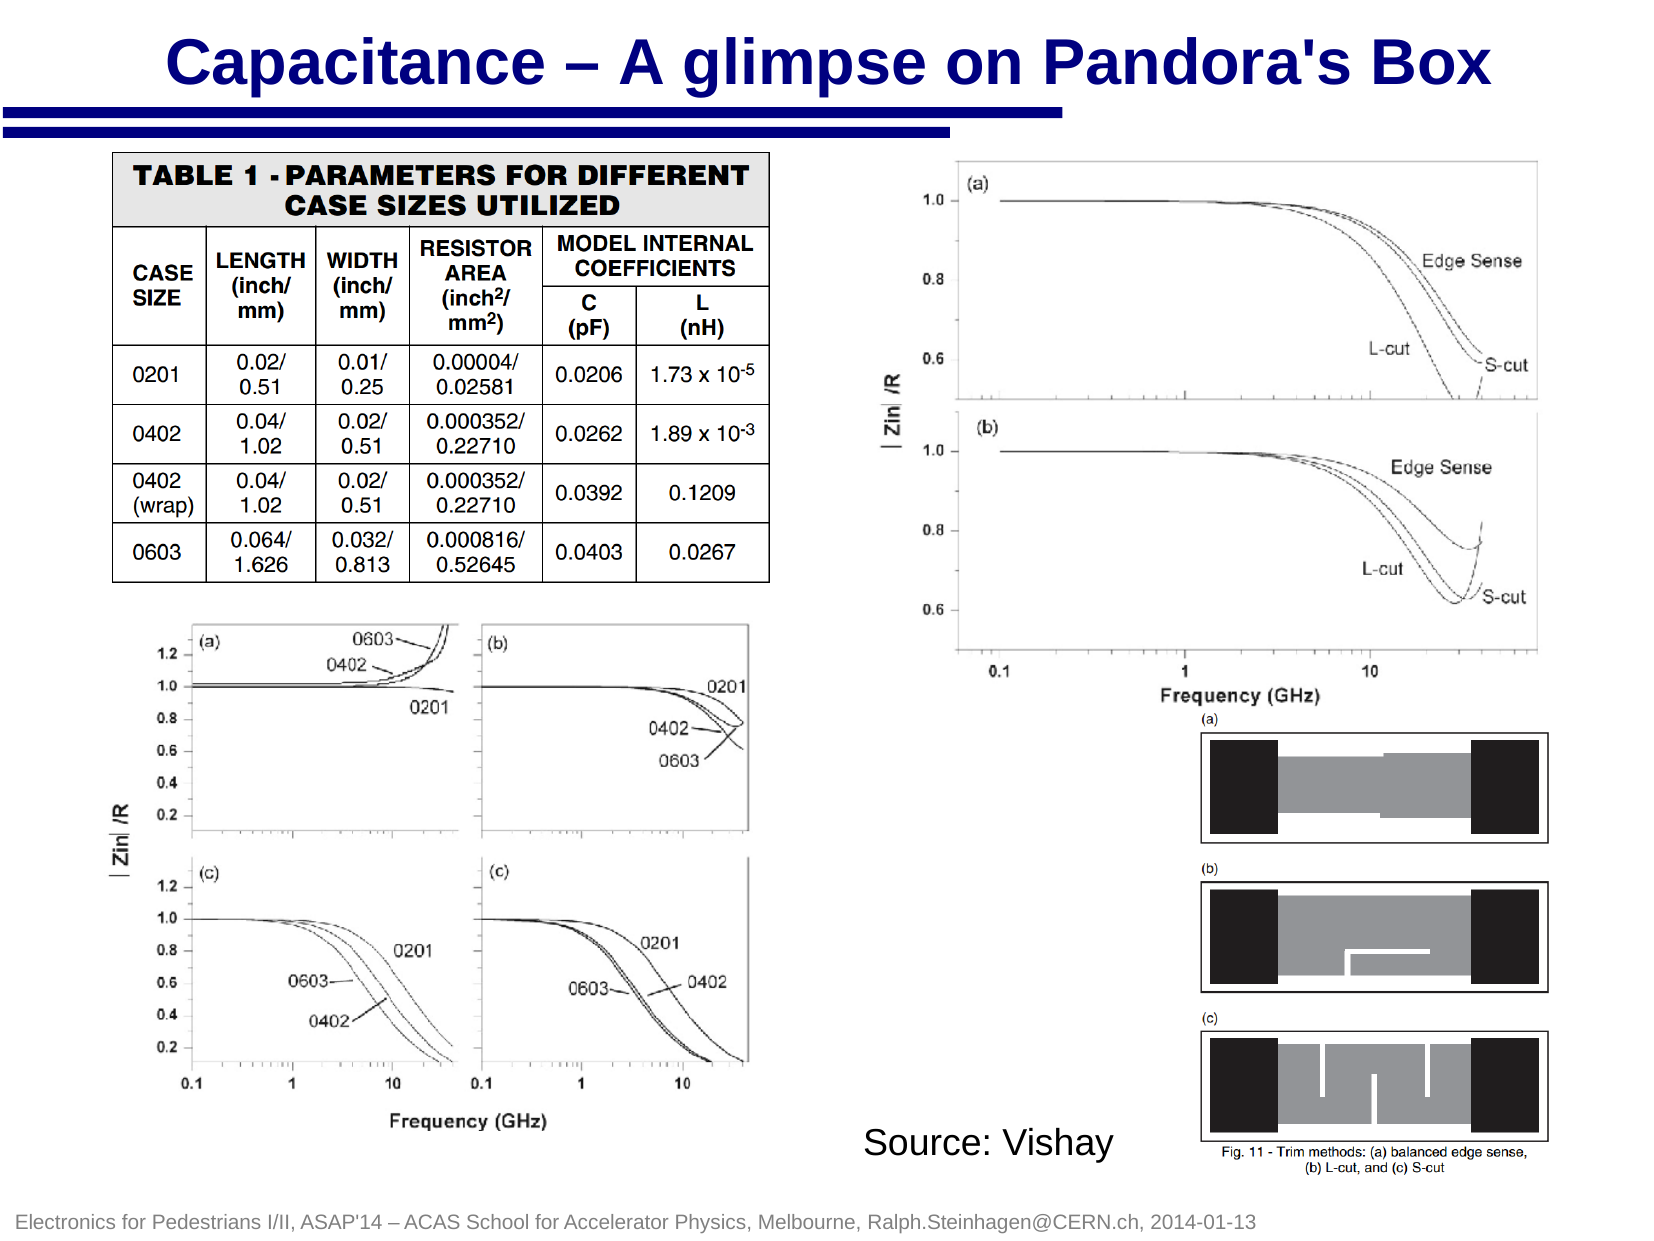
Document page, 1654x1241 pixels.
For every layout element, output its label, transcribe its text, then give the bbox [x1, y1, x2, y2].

picture [92, 608, 763, 1131]
picture [858, 150, 1556, 1180]
title Capacitance – A glimpse on Pandora's Box [165, 0, 1608, 124]
text_box Source: Vishay [848, 1113, 1129, 1171]
picture [108, 146, 777, 589]
